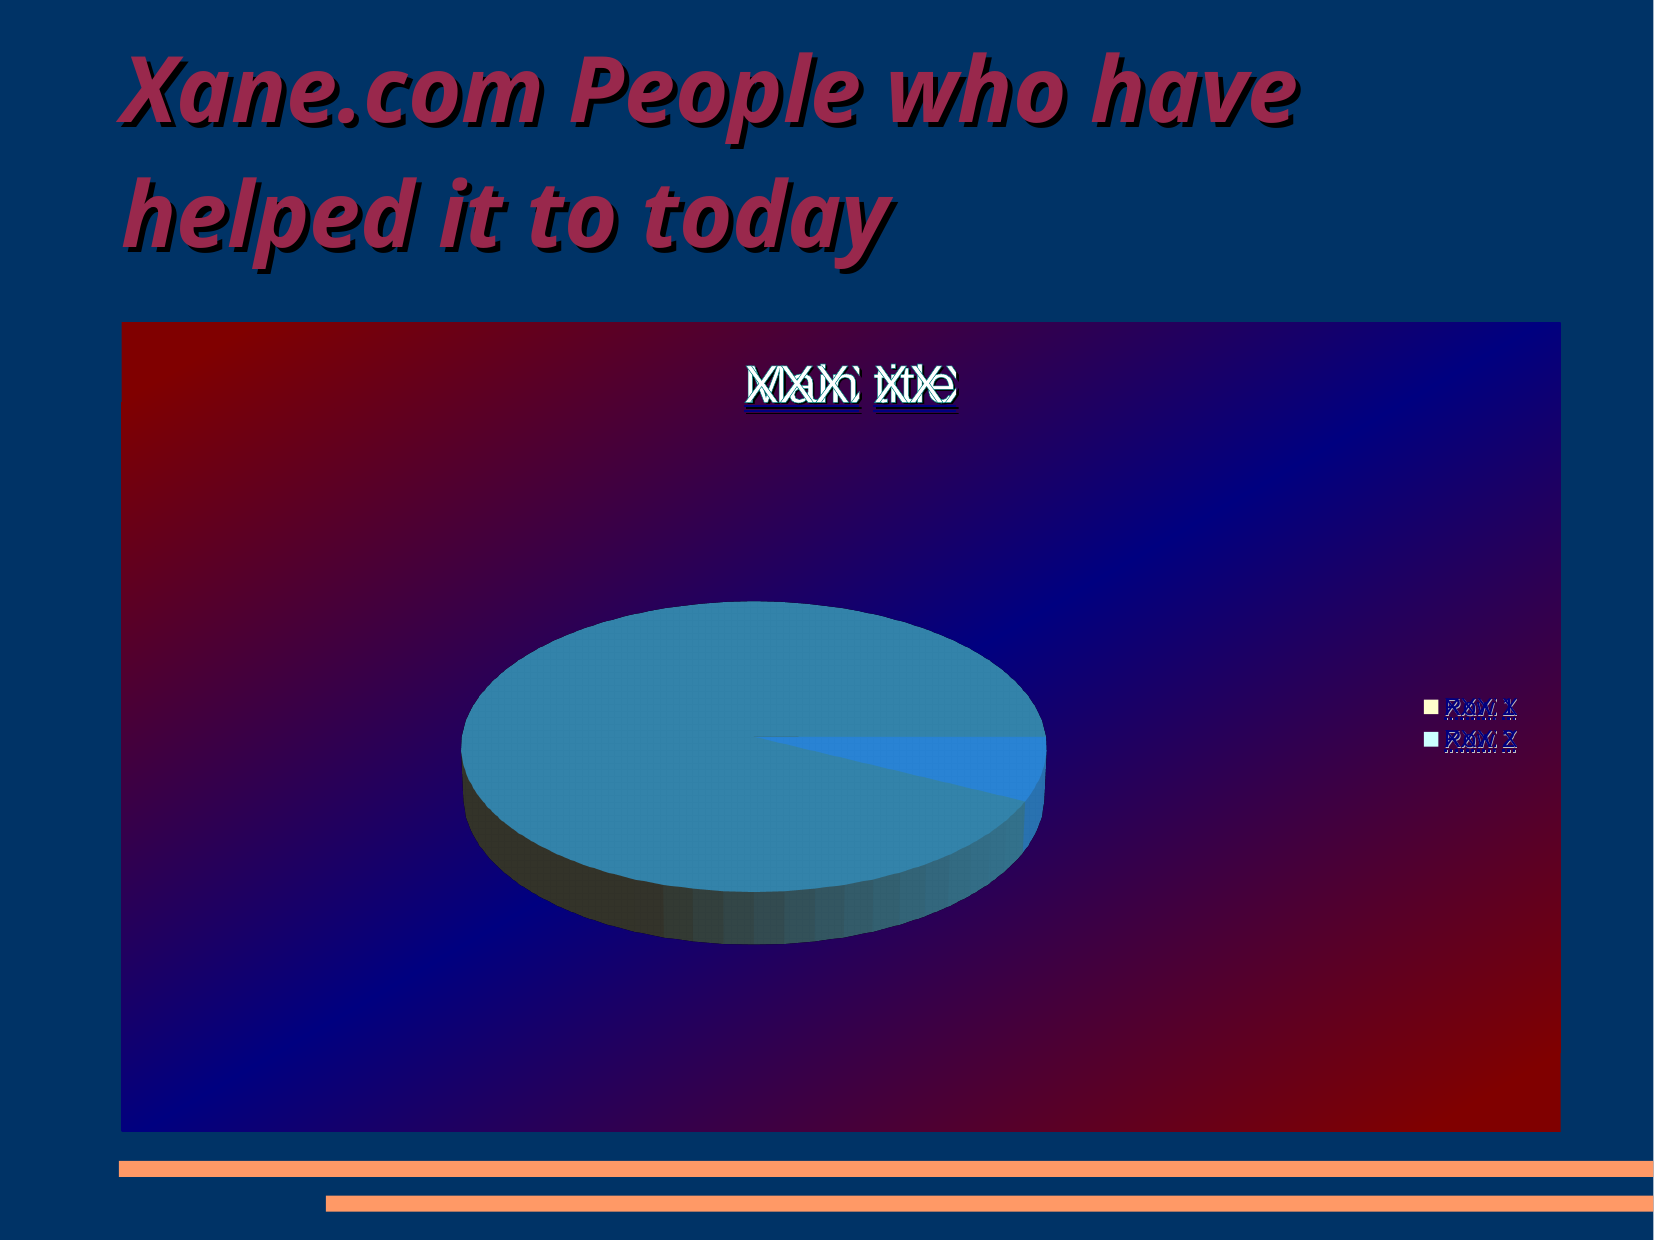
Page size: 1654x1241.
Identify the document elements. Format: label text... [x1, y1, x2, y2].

title Xane.com People who have helped it to today [121, 46, 1534, 254]
chart [121, 322, 1561, 1132]
